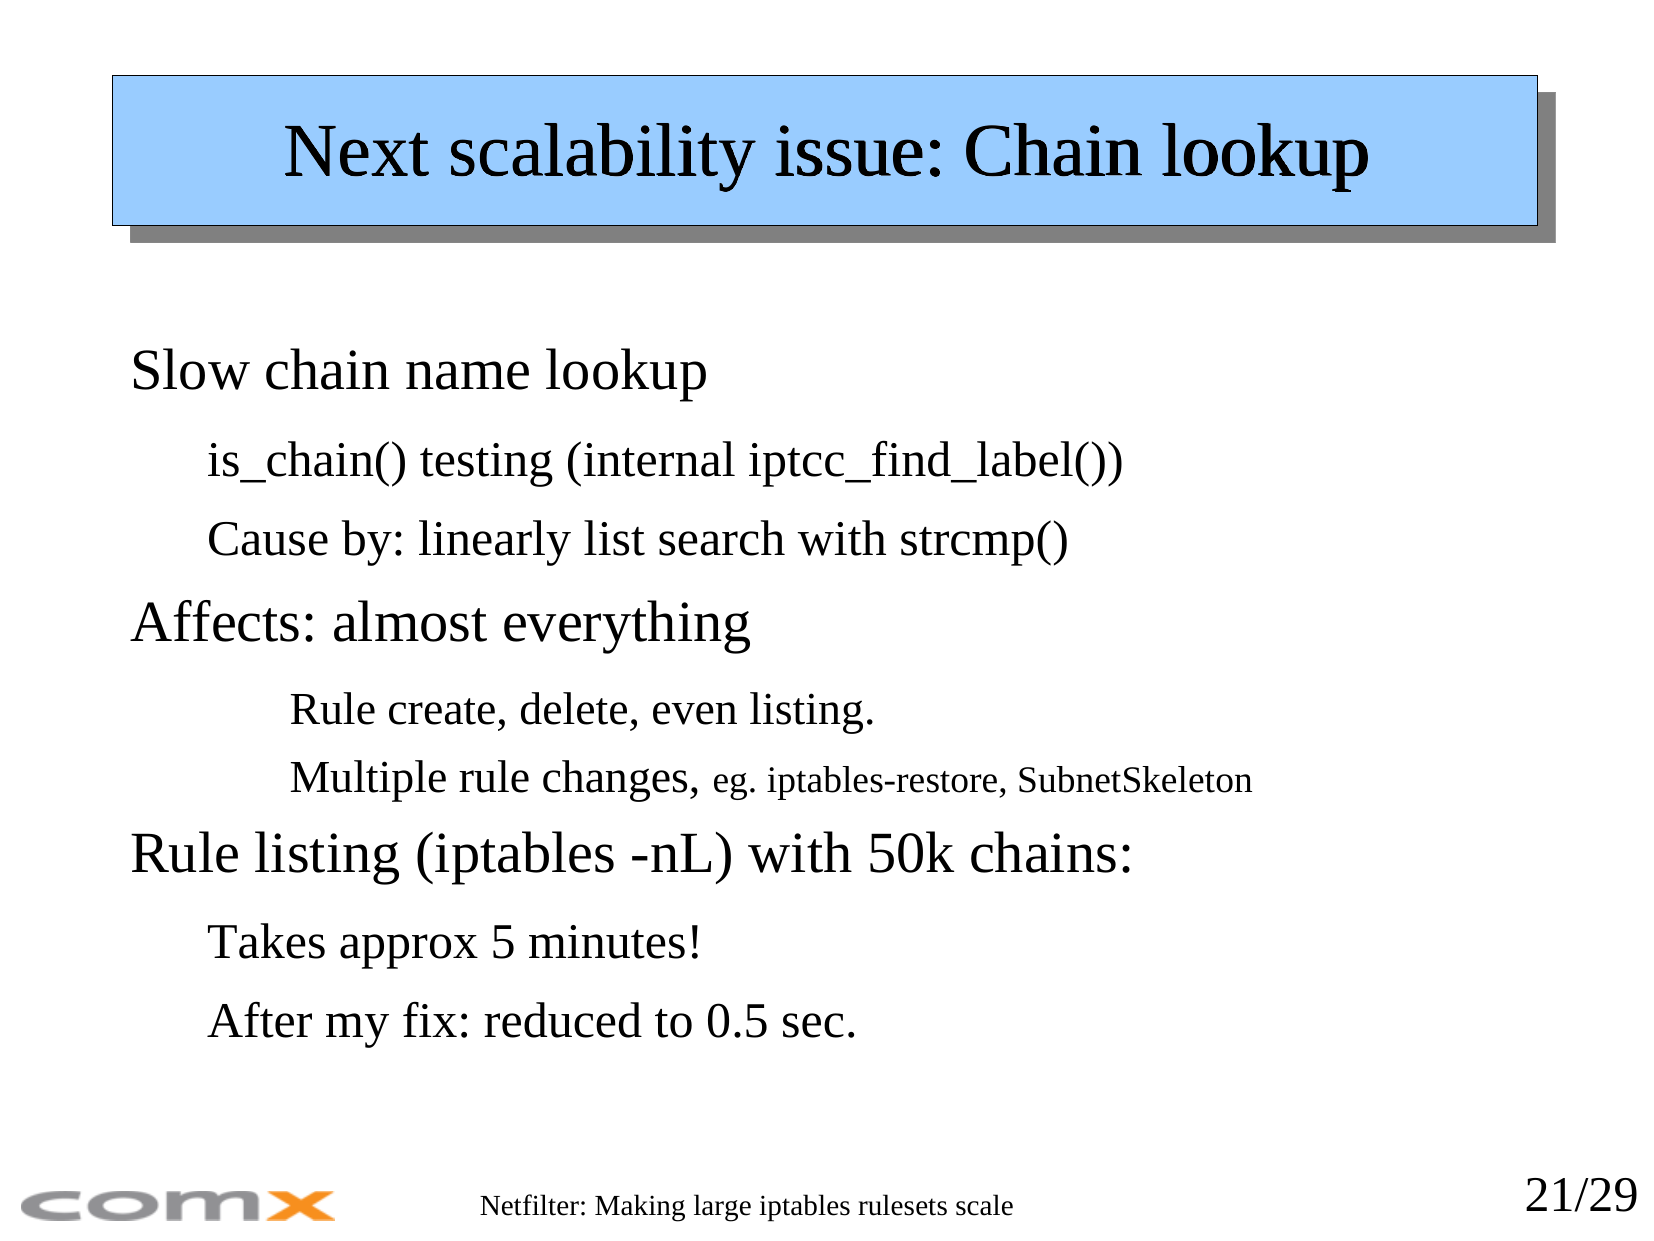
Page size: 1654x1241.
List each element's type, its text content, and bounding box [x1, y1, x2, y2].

picture [21, 1191, 335, 1221]
list Slow chain name lookup is_chain() testing (internal iptcc_find_label()) Cause by: linearly list search with strcmp() Affects: almost everything Rule create, delete, even listing. Multiple rule changes, eg. iptables-restore, SubnetSkeleton Rule listing (iptables -nL) with 50k chains: Takes approx 5 minutes! After my fix: reduced to 0.5 sec. [112, 337, 1613, 1096]
title Next scalability issue: Chain lookup [116, 90, 1538, 211]
